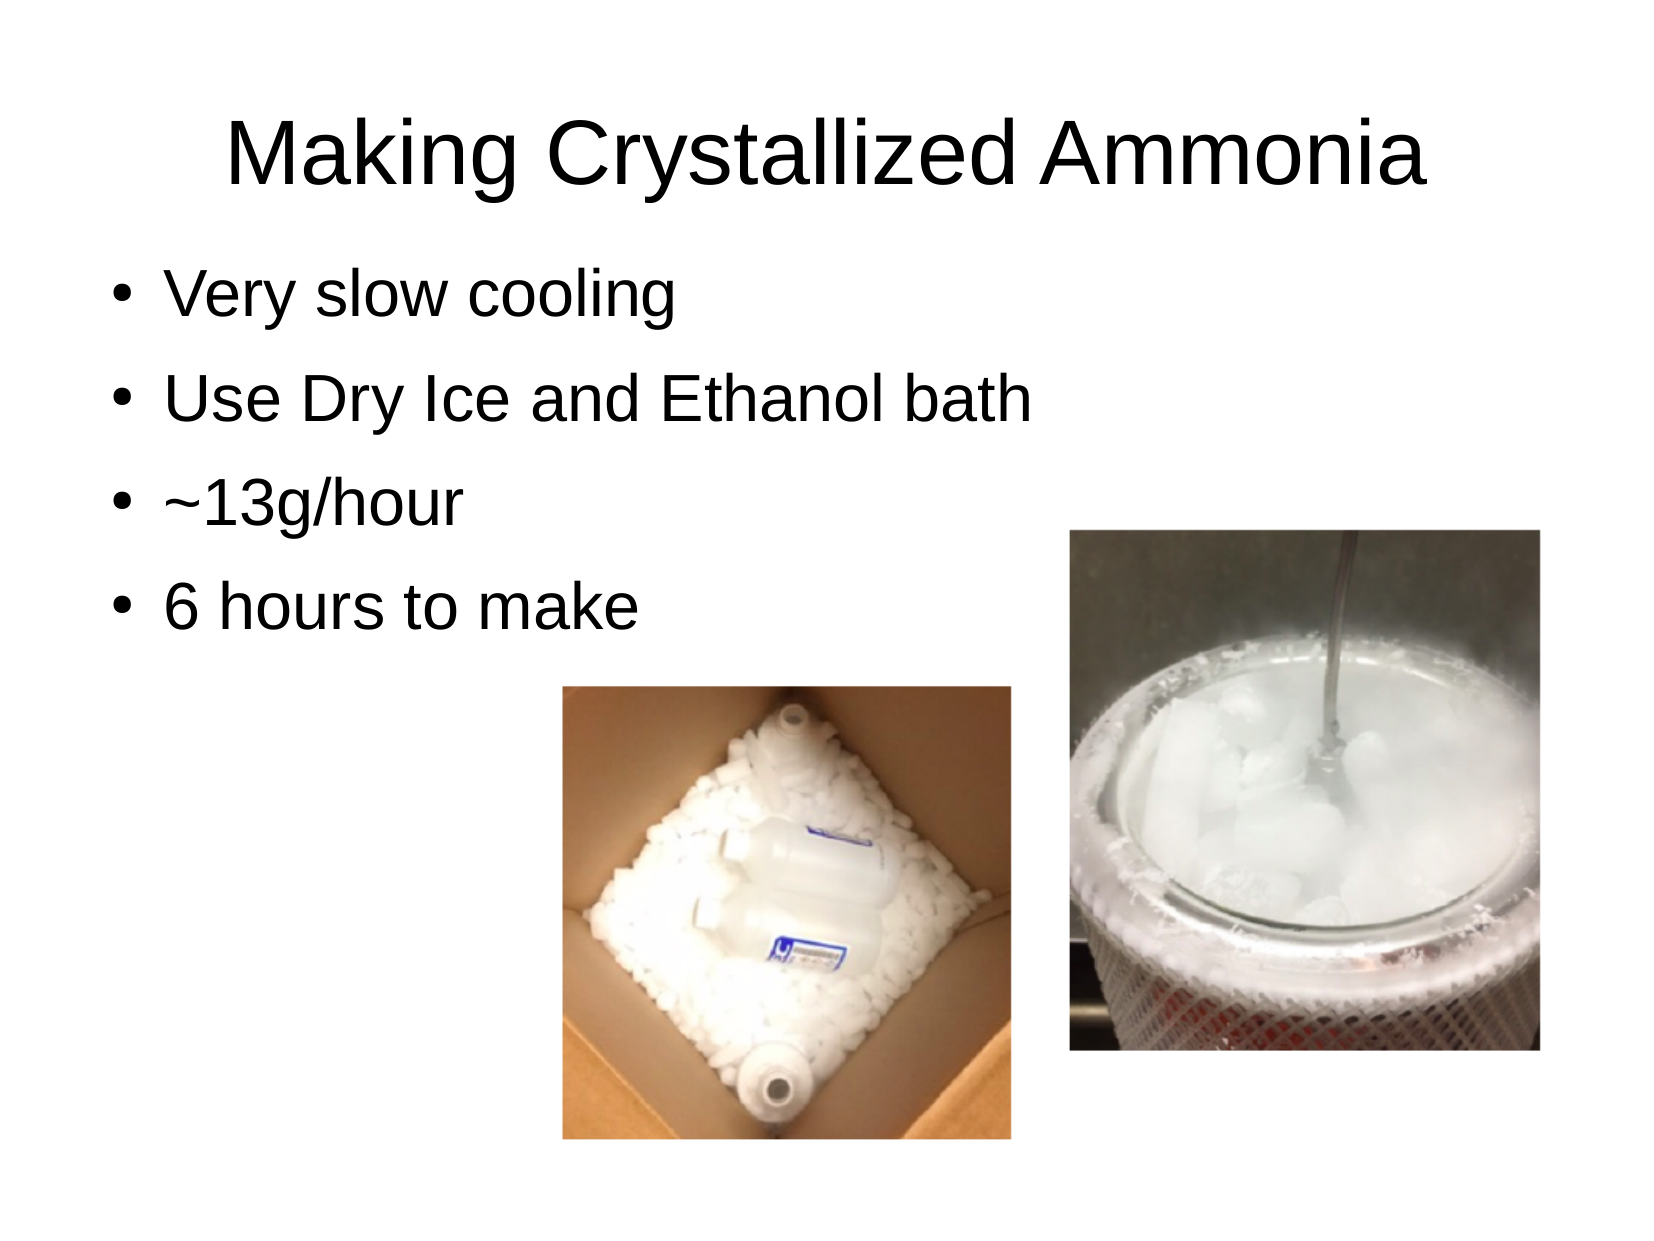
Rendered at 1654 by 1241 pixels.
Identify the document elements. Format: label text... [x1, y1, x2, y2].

list Very slow cooling Use Dry Ice and Ethanol bath ~13g/hour 6 hours to make [92, 256, 1581, 976]
picture [555, 499, 1581, 1149]
title Making Crystallized Ammonia [82, 49, 1571, 257]
